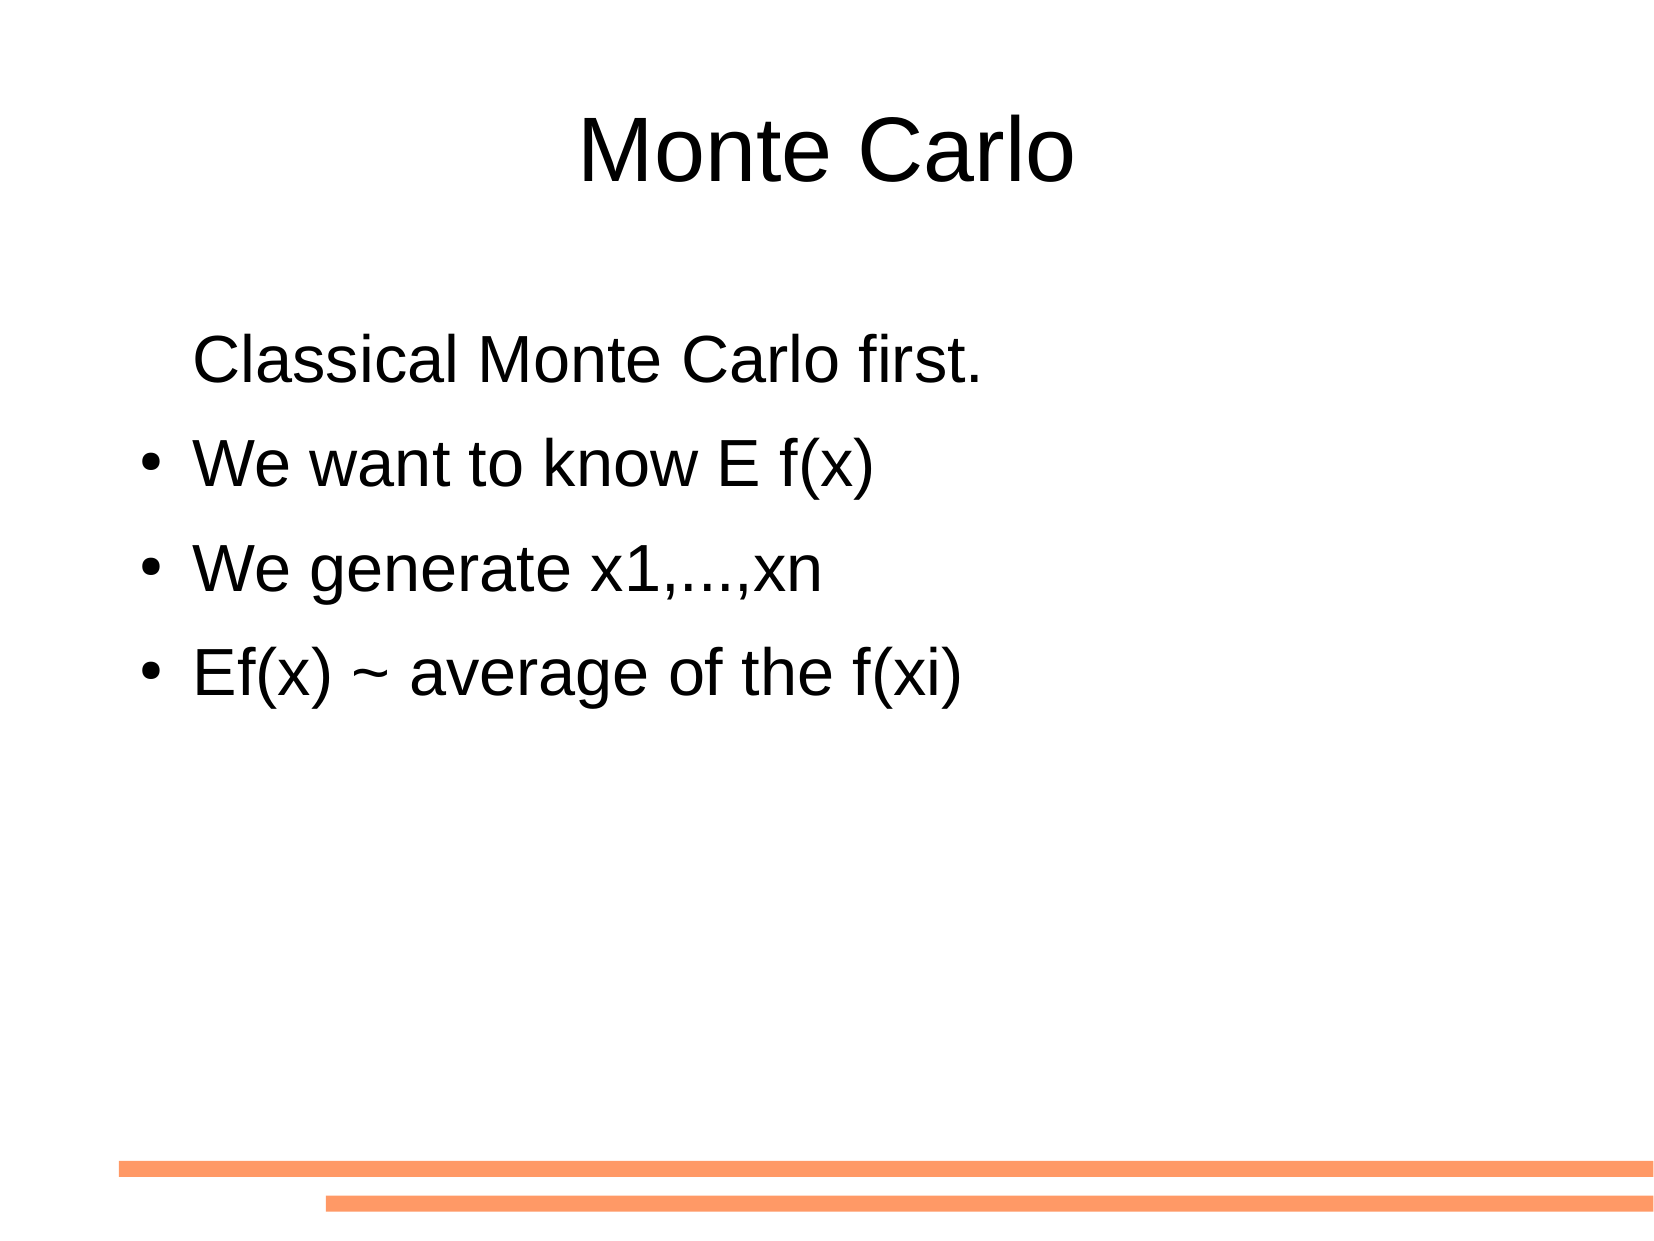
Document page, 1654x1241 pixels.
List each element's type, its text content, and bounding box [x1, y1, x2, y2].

list Classical Monte Carlo first. We want to know E f(x) We generate x1,...,xn Ef(x) ~ average of the f(xi) [121, 322, 1561, 1141]
title Monte Carlo [121, 46, 1534, 254]
